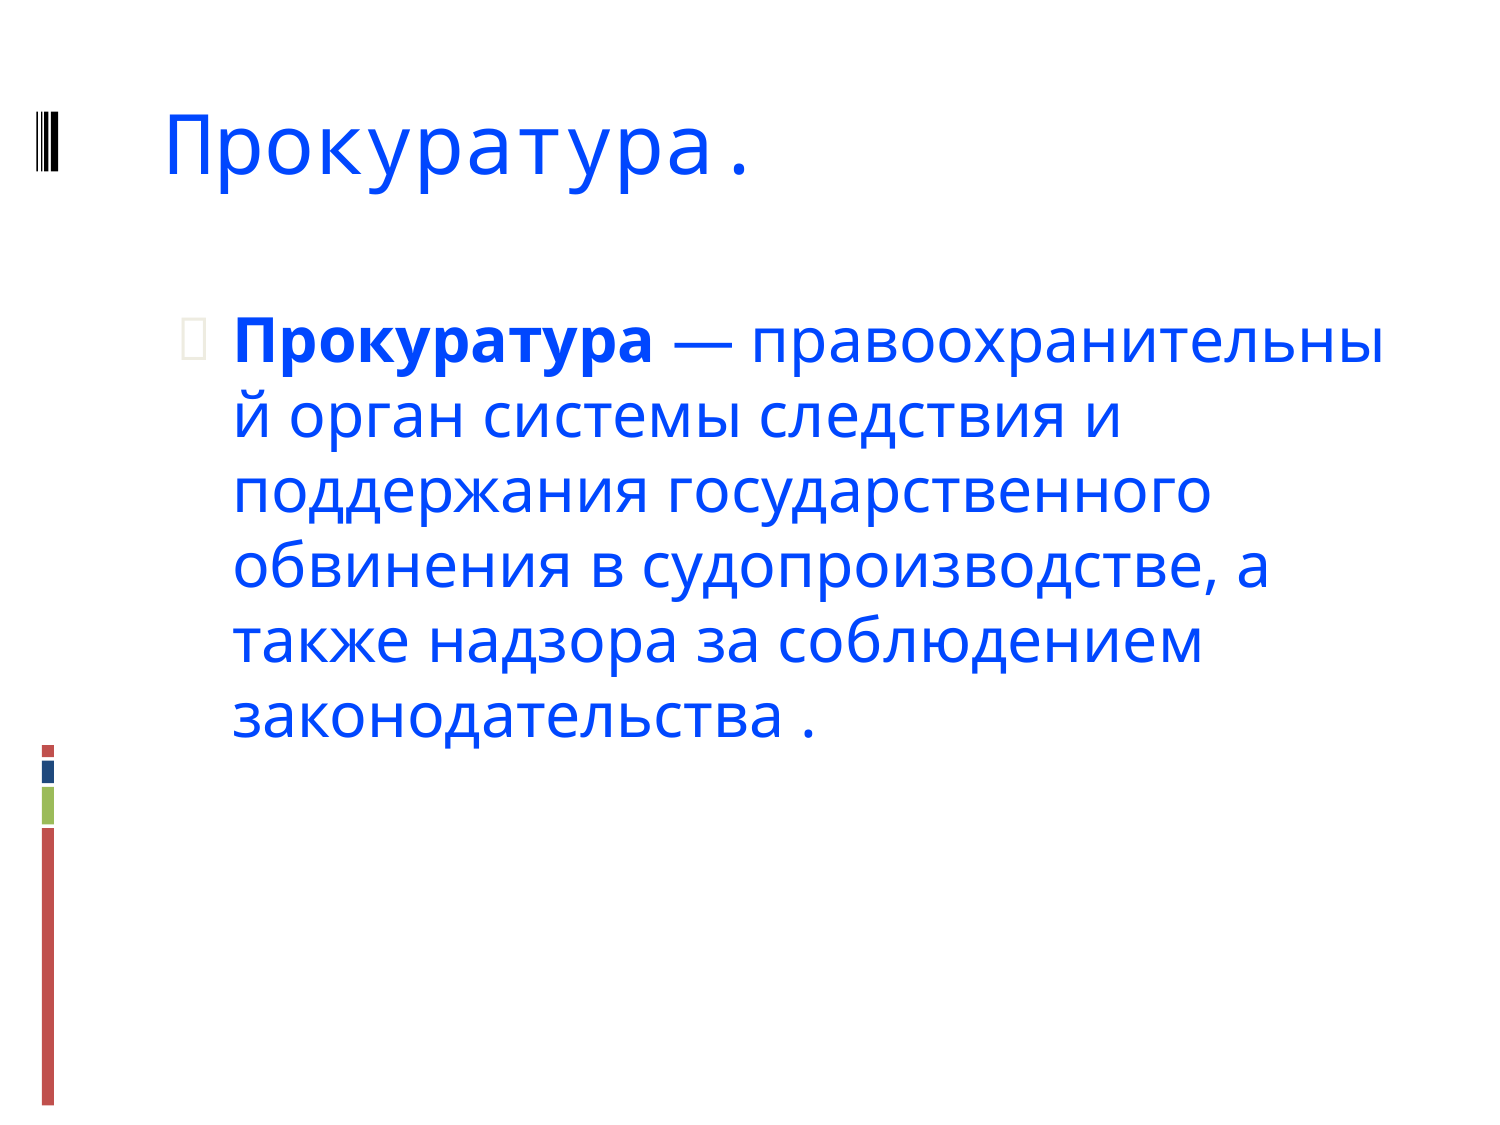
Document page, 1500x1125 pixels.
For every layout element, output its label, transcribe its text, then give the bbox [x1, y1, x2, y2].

title Прокуратура. [150, 83, 1425, 234]
list Прокуратура — правоохранительный орган системы следствия и поддержания государственного обвинения в судопроизводстве, а также надзора за соблюдением законодательства . [150, 292, 1425, 1043]
